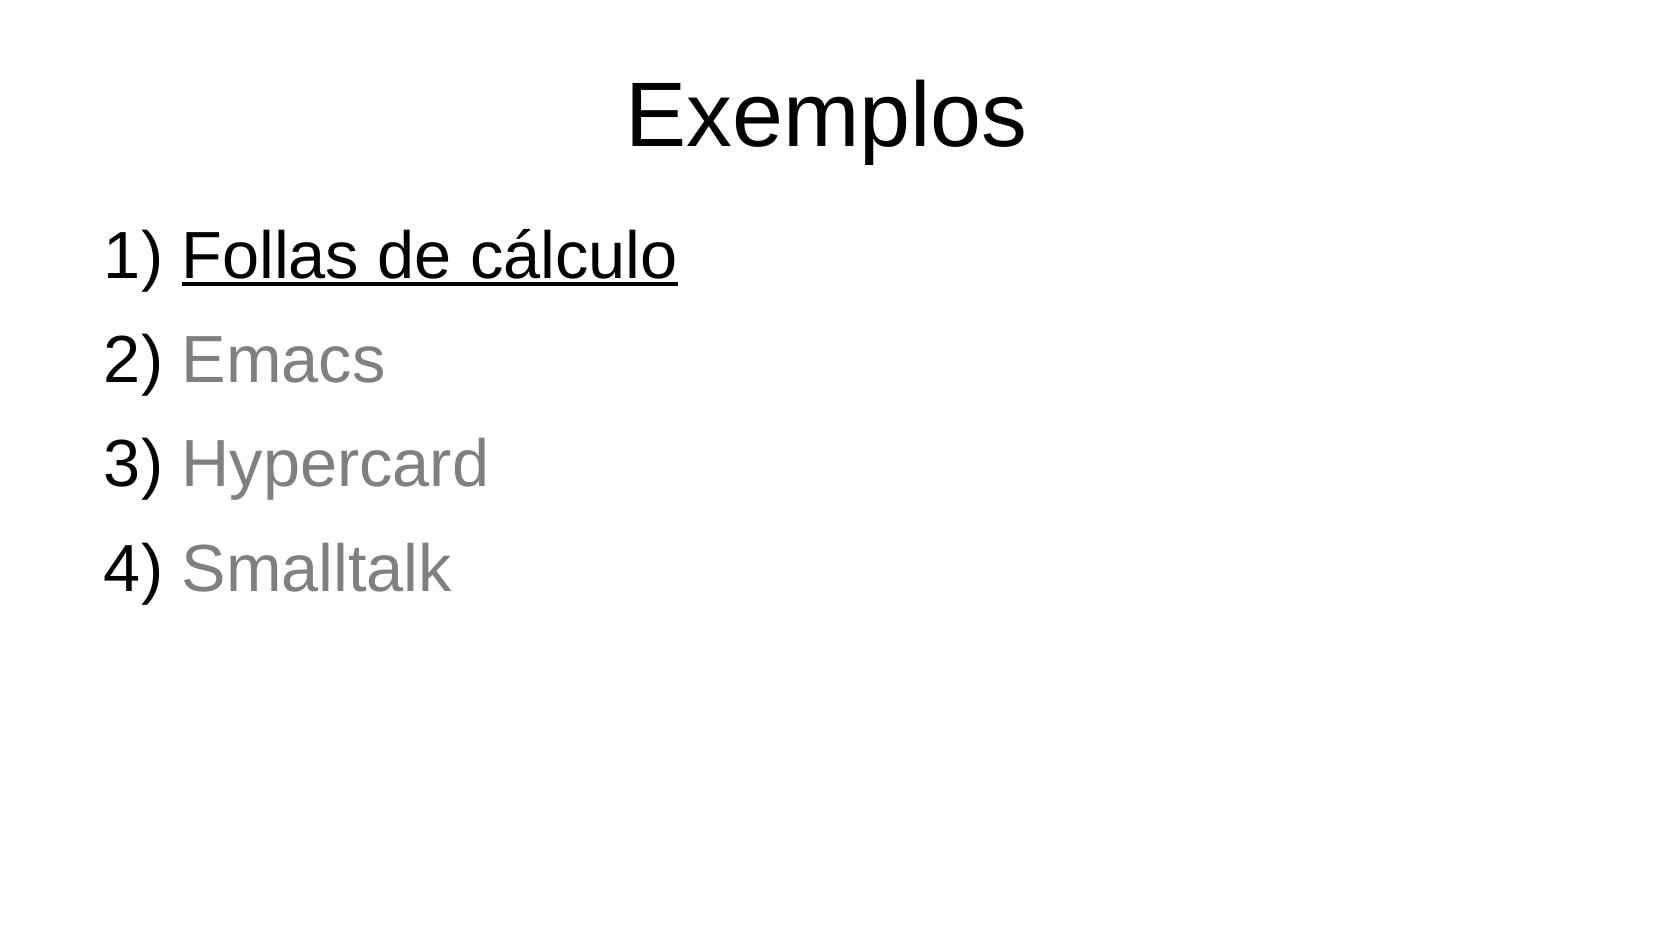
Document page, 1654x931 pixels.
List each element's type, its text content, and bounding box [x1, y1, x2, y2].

list Follas de cálculo Emacs Hypercard Smalltalk [86, 217, 1575, 758]
title Exemplos [82, 37, 1571, 193]
